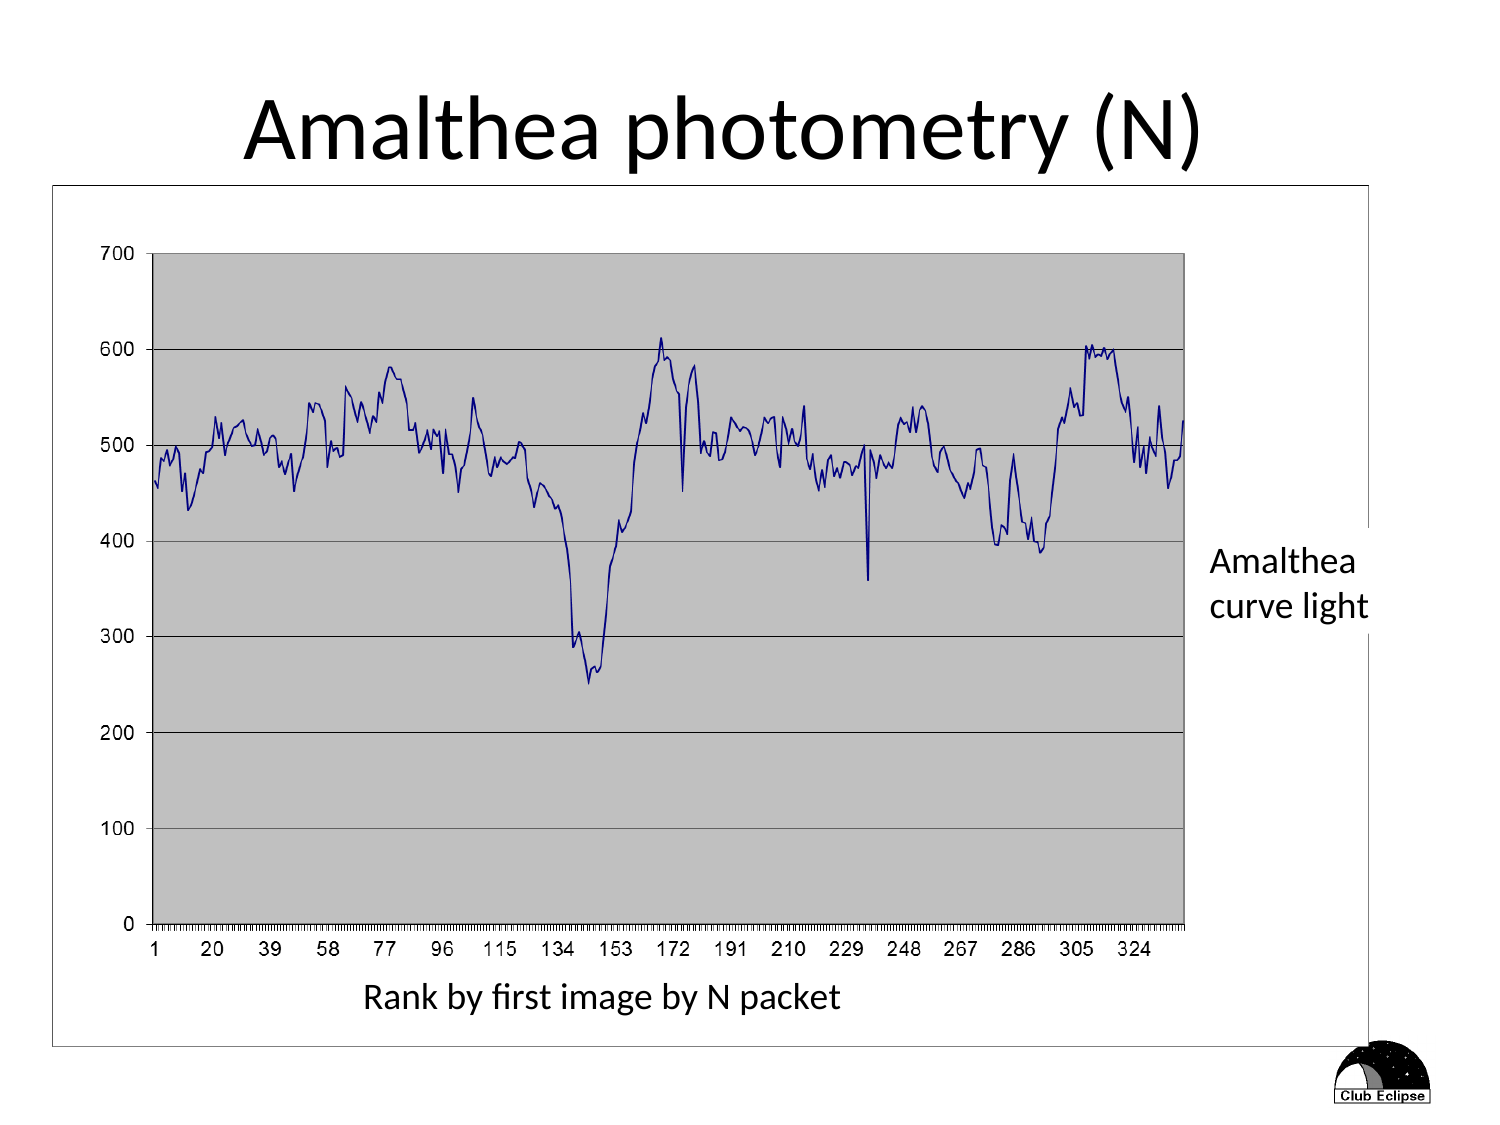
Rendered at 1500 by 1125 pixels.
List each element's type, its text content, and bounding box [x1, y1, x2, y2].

picture [52, 184, 1440, 1108]
title Amalthea photometry (N) [24, 45, 1425, 201]
text_box Amalthea curve light [1194, 528, 1387, 634]
text_box Rank by first image by N packet [348, 964, 1007, 1025]
